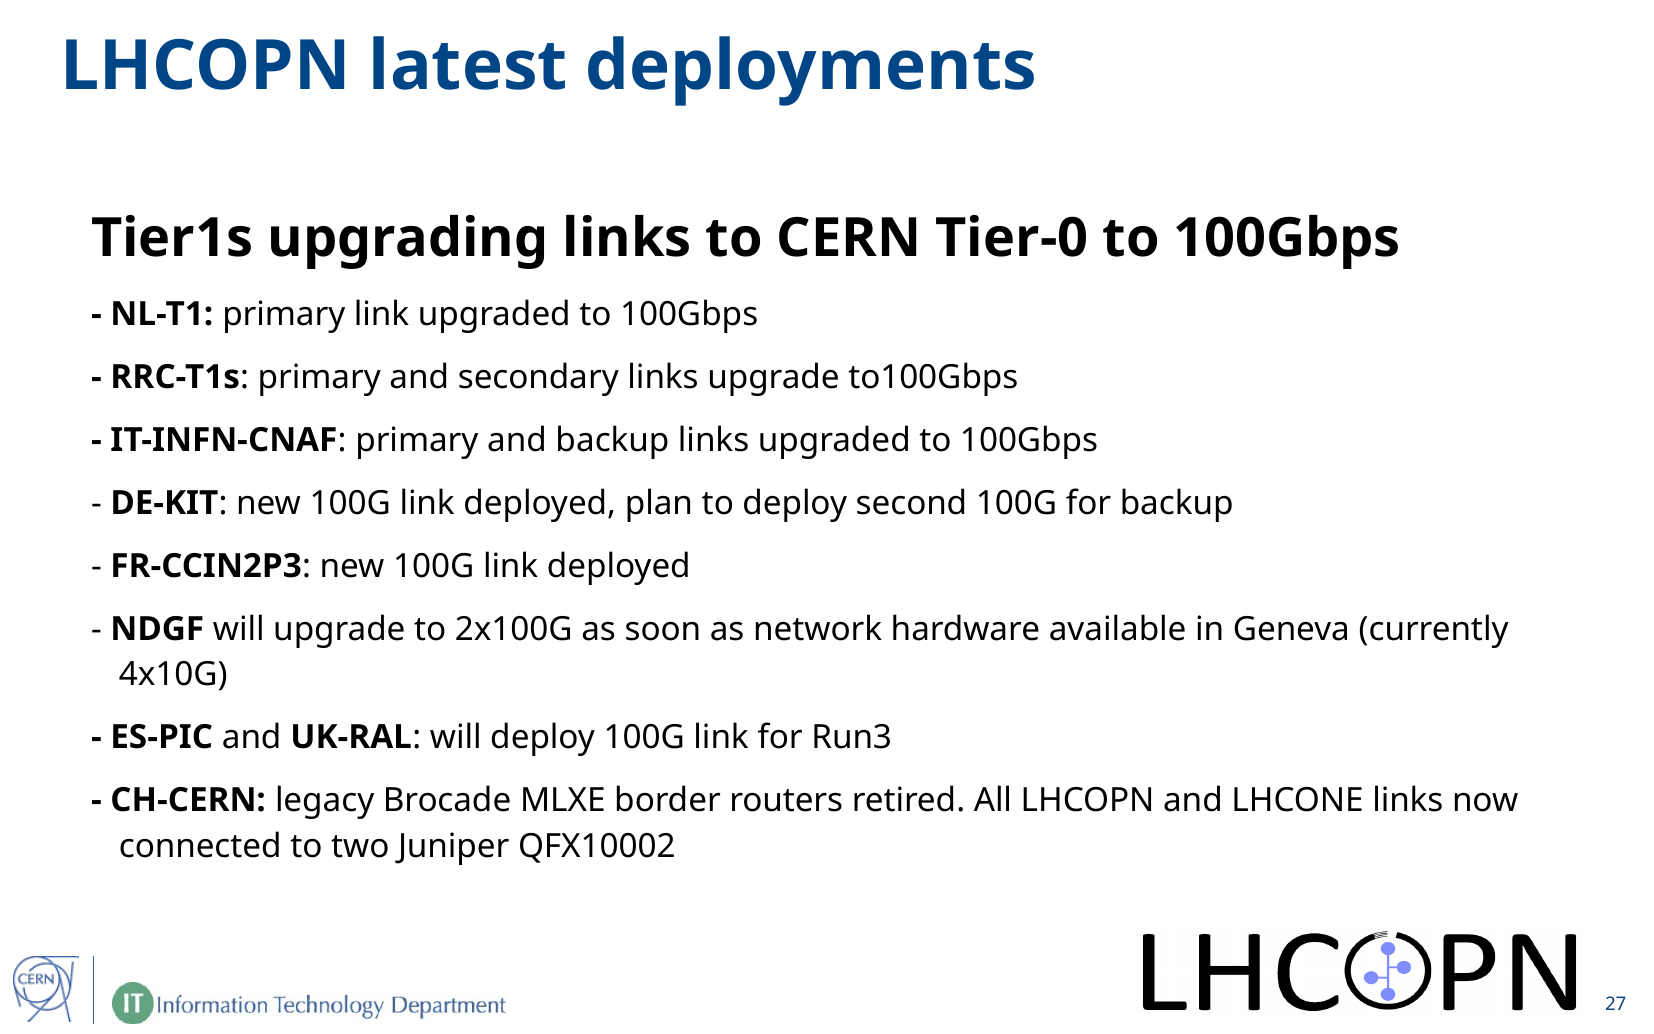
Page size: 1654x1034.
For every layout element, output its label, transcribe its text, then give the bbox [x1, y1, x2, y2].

picture [13, 956, 76, 1032]
title LHCOPN latest deployments [60, 0, 1528, 138]
text_box Tier1s upgrading links to CERN Tier-0 to 100Gbps - NL-T1: primary link upgraded to 100Gbps - RRC-T1s: primary and secondary links upgrade to100Gbps - IT-INFN-CNAF: primary and backup links upgraded to 100Gbps - DE-KIT: new 100G link deployed, plan to deploy second 100G for backup - FR-CCIN2P3: new 100G link deployed - NDGF will upgrade to 2x100G as soon as network hardware available in Geneva (currently 4x10G) - ES-PIC and UK-RAL: will deploy 100G link for Run3 - CH-CERN: legacy Brocade MLXE border routers retired. All LHCOPN and LHCONE links now connected to two Juniper QFX10002 [76, 191, 1601, 1028]
picture [1138, 926, 1585, 1016]
